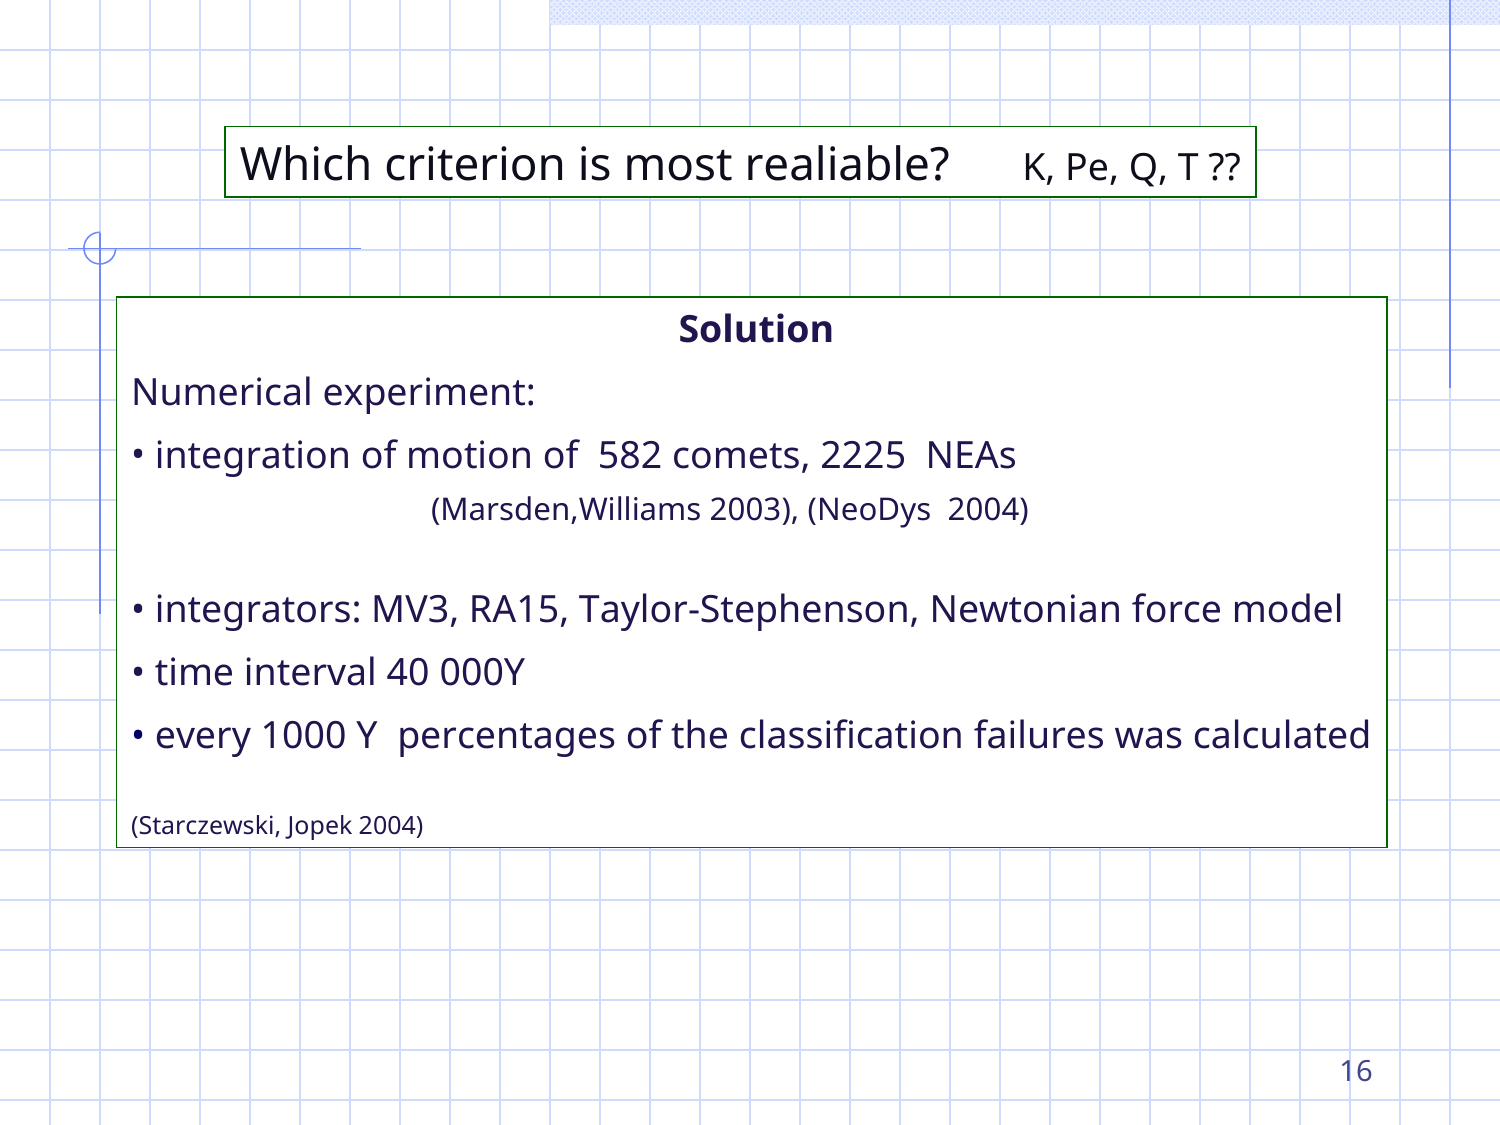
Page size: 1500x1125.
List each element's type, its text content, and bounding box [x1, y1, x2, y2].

picture [549, 0, 1449, 25]
text_box Which criterion is most realiable? K, Pe, Q, T ?? [224, 126, 1256, 198]
picture [1451, 0, 1500, 25]
text_box Solution Numerical experiment: integration of motion of 582 comets, 2225 NEAs (Marsden,Williams 2003), (NeoDys 2004) integrators: MV3, RA15, Taylor-Stephenson, Newtonian force model time interval 40 000Y every 1000 Y percentages of the classification failures was calculated (Starczewski, Jopek 2004) [116, 296, 1388, 848]
